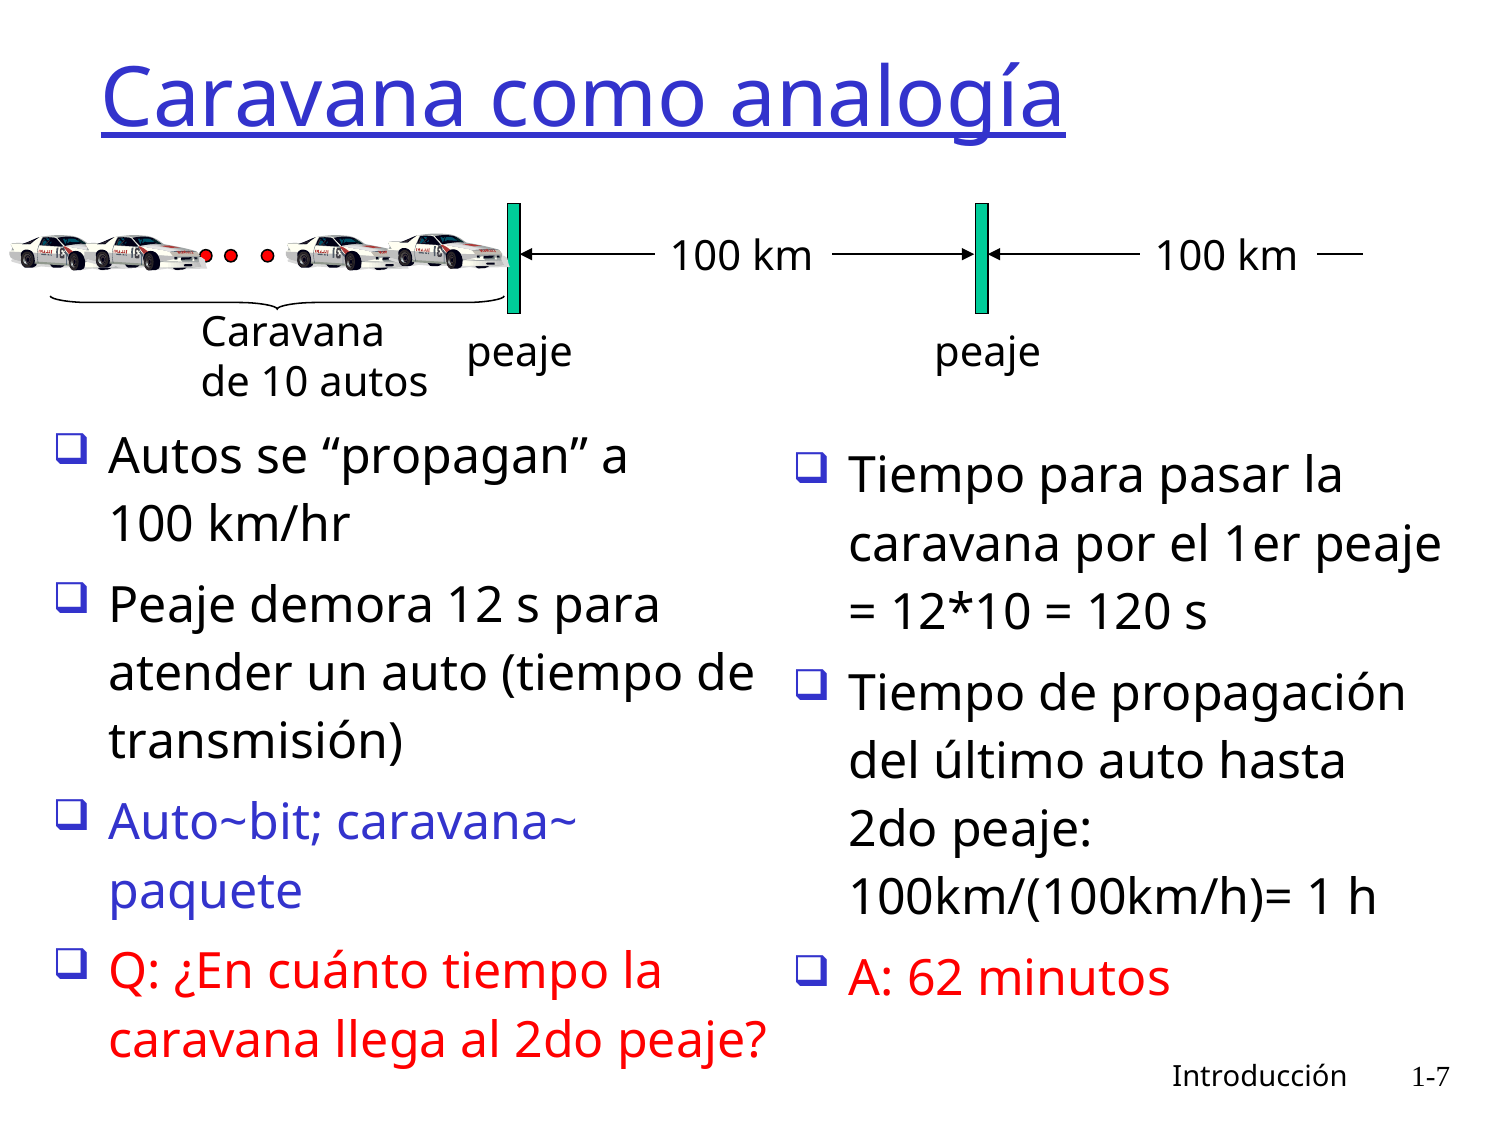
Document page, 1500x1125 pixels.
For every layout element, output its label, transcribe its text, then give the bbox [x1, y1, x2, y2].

text_box [208, 250, 212, 262]
text_box Caravana de 10 autos [185, 296, 444, 306]
text_box Caravana de 10 autos [185, 304, 444, 413]
text_box peaje [919, 316, 1056, 383]
list Tiempo para pasar la caravana por el 1er peaje = 12*10 = 120 s Tiempo de propagación del último auto hasta 2do peaje: 100km/(100km/h)= 1 h A: 62 minutos [777, 431, 1461, 984]
picture [285, 233, 510, 271]
text_box 100 km [654, 221, 833, 287]
text_box 1-<number> [1362, 1050, 1466, 1125]
text_box peaje [451, 316, 589, 383]
text_box Introducción [887, 1050, 1362, 1125]
list Autos se “propagan” a 100 km/hr Peaje demora 12 s para atender un auto (tiempo de transmisión) Auto~bit; caravana~ paquete Q: ¿En cuánto tiempo la caravana llega al 2do peaje? [37, 412, 788, 1048]
picture [9, 234, 208, 271]
title Caravana como analogía [85, 0, 1361, 188]
text_box [261, 249, 274, 262]
text_box 100 km [1139, 221, 1317, 287]
text_box [224, 249, 238, 262]
